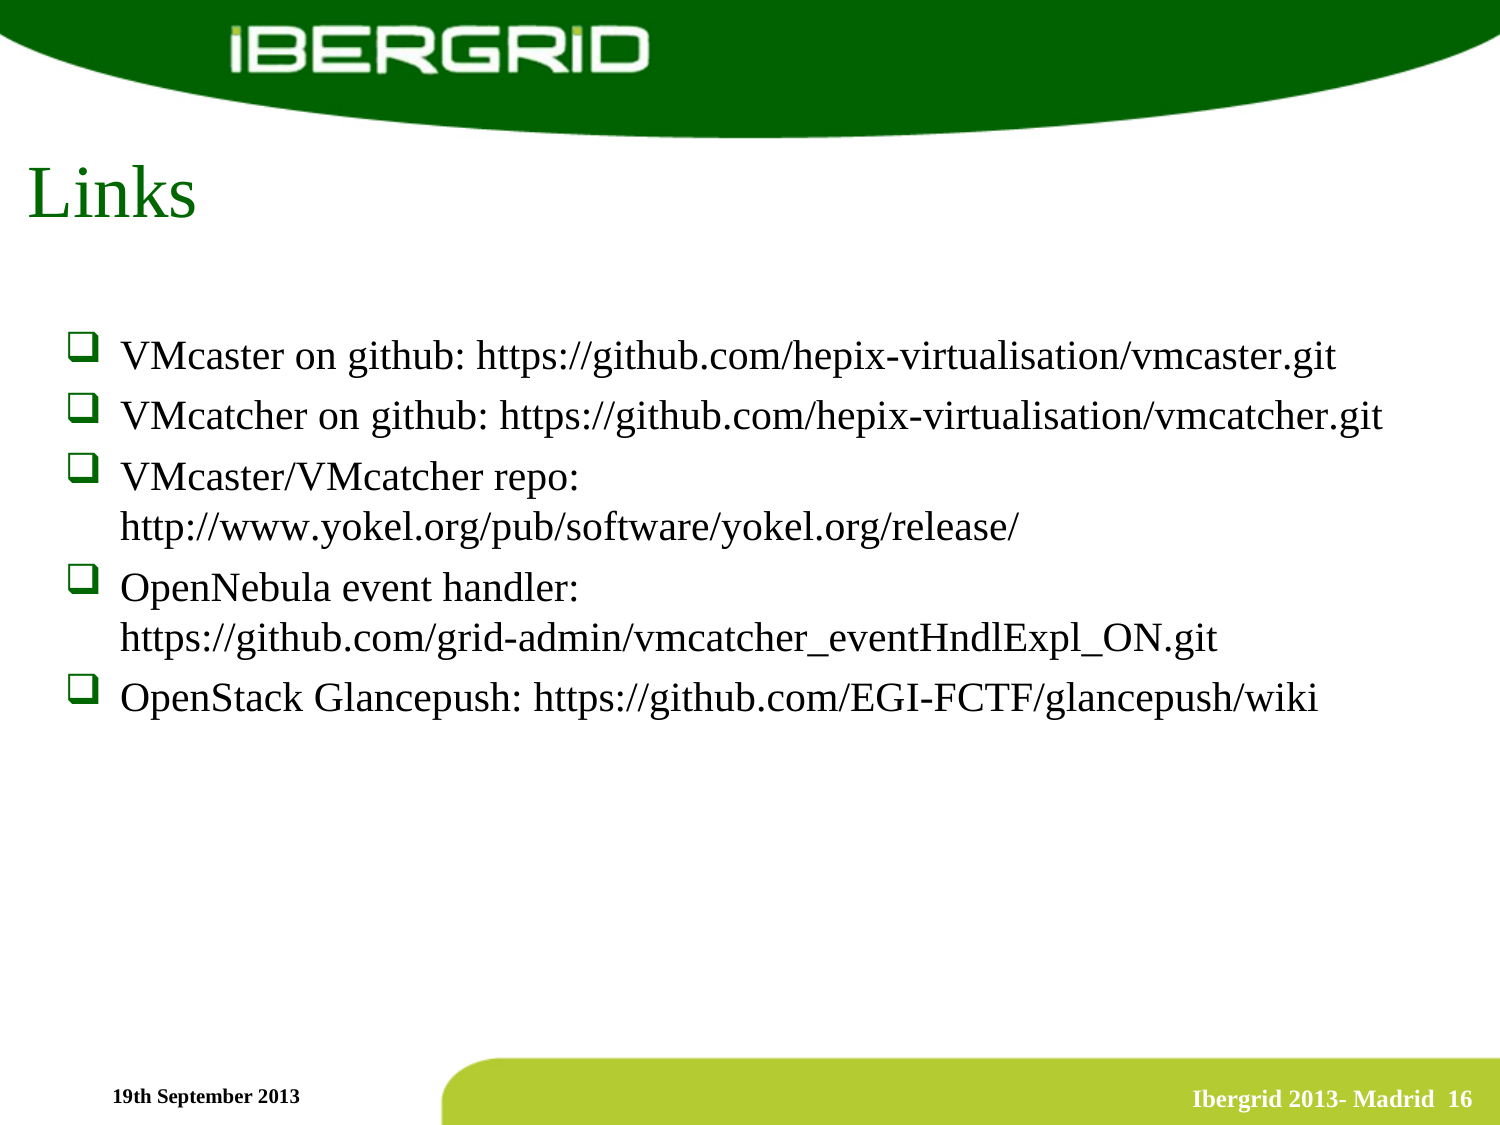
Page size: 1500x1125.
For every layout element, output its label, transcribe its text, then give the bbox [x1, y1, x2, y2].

text_box Ibergrid 2013- Madrid <number> [1125, 1074, 1488, 1125]
picture [0, 0, 1500, 1125]
text_box Links [12, 134, 1288, 240]
text_box VMcaster on github: https://github.com/hepix-virtualisation/vmcaster.git VMcatcher on github: https://github.com/hepix-virtualisation/vmcatcher.git VMcaster/VMcatcher repo: http://www.yokel.org/pub/software/yokel.org/release/ OpenNebula event handler: https://github.com/grid-admin/vmcatcher_eventHndlExpl_ON.git OpenStack Glancepush: https://github.com/EGI-FCTF/glancepush/wiki [50, 259, 1463, 1026]
text_box 19th September 2013 [49, 1074, 363, 1113]
